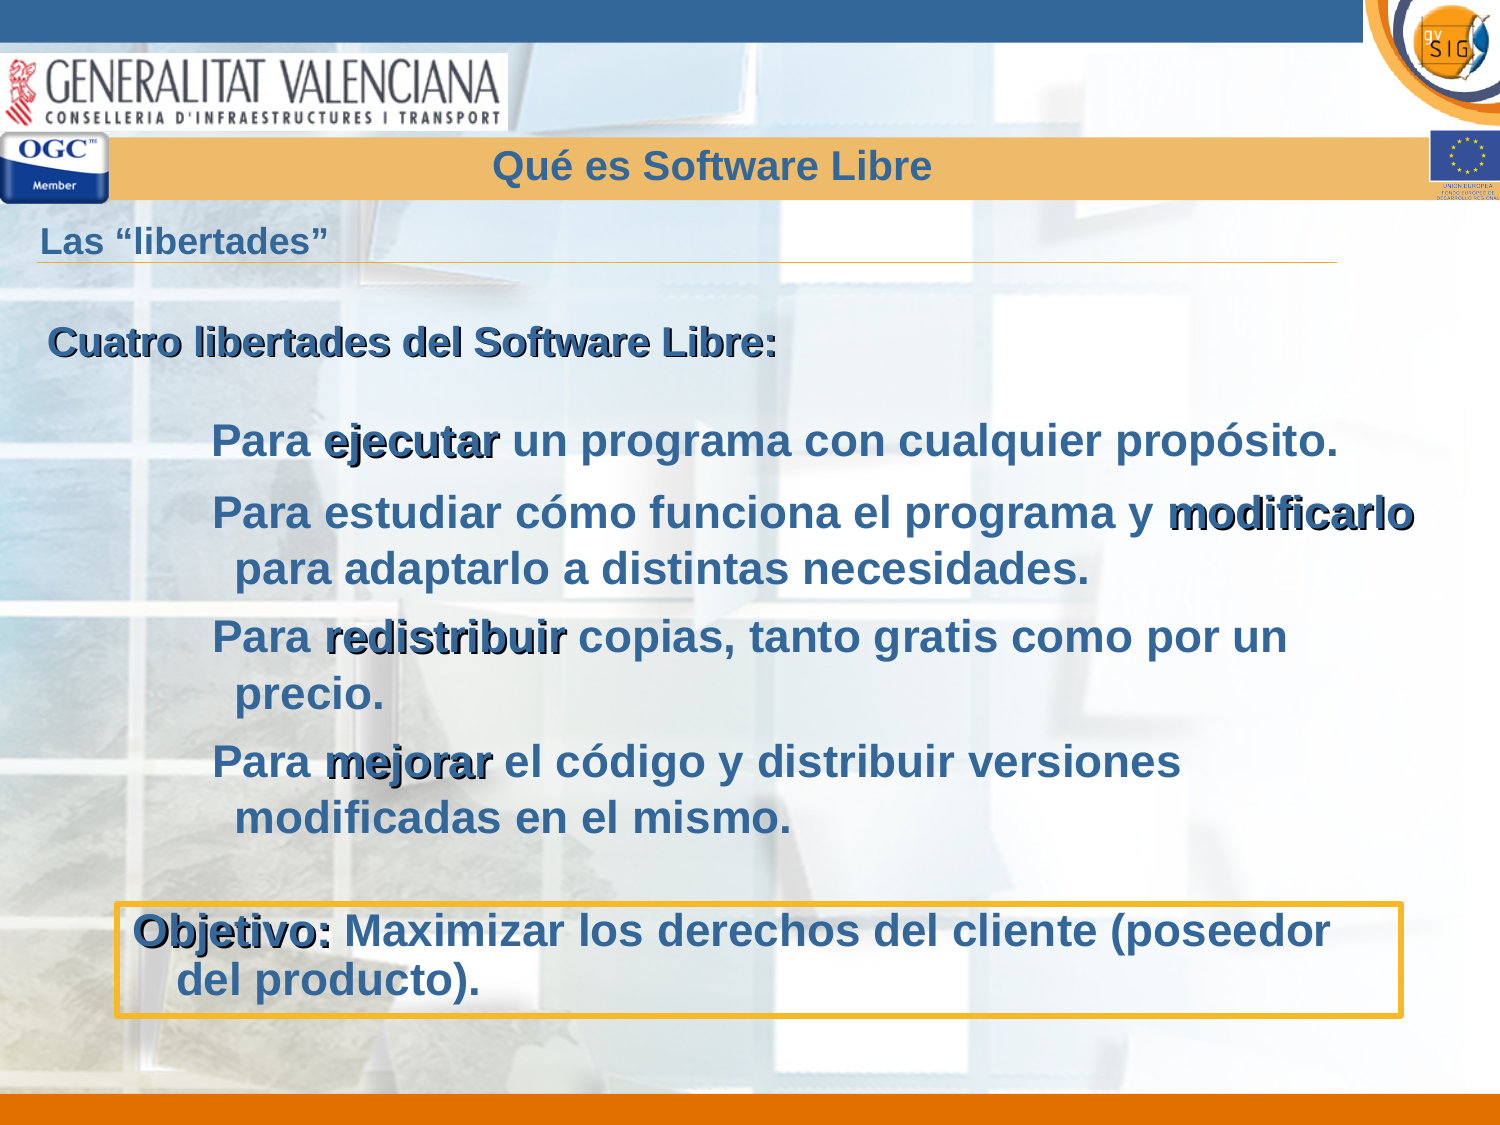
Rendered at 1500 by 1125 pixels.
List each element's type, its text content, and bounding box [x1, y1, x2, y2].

list Para ejecutar un programa con cualquier propósito. Para estudiar cómo funciona el programa y modificarlo para adaptarlo a distintas necesidades. Para redistribuir copias, tanto gratis como por un precio. Para mejorar el código y distribuir versiones modificadas en el mismo. [164, 401, 1425, 894]
text_box Qué es Software Libre [0, 137, 1426, 205]
text_box Las “libertades” [24, 209, 946, 271]
picture [1363, 0, 1500, 127]
list Objetivo: Maximizar los derechos del cliente (poseedor del producto). [117, 903, 1402, 1016]
list Cuatro libertades del Software Libre: [46, 320, 1308, 381]
picture [0, 53, 508, 131]
picture [0, 132, 109, 137]
picture [1429, 129, 1500, 200]
